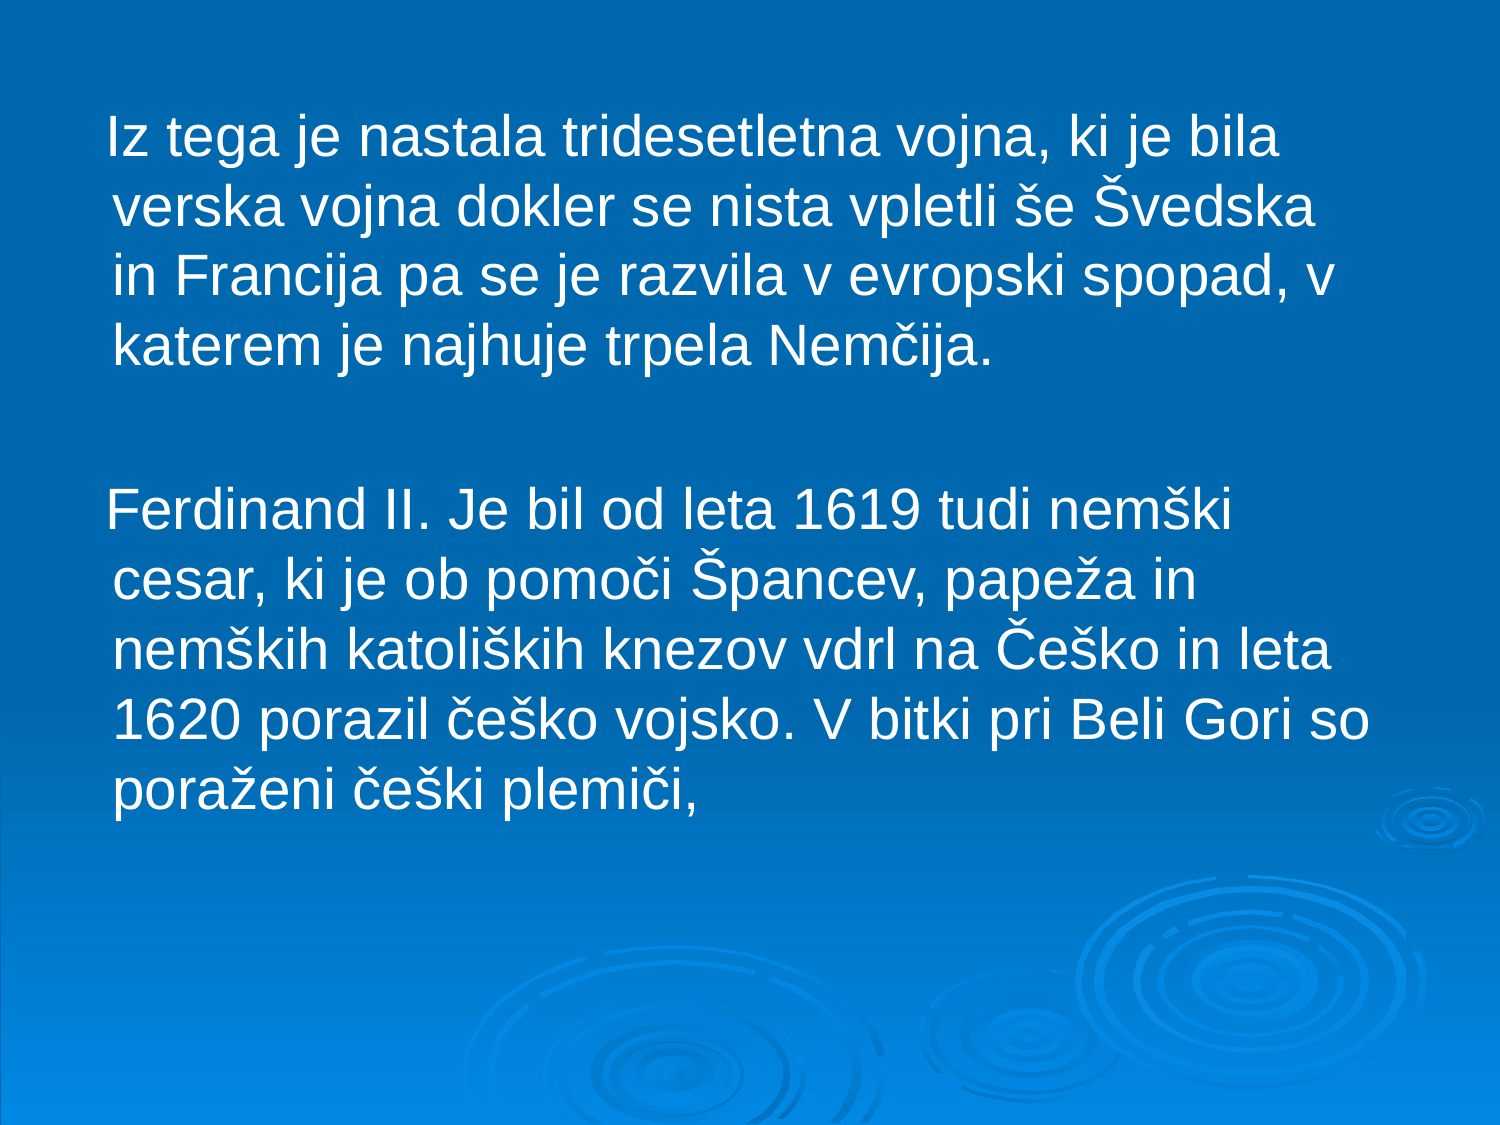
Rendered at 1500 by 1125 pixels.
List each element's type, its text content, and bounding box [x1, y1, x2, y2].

list Iz tega je nastala tridesetletna vojna, ki je bila verska vojna dokler se nista vpletli še Švedska in Francija pa se je razvila v evropski spopad, v katerem je najhuje trpela Nemčija. Ferdinand II. Je bil od leta 1619 tudi nemški cesar, ki je ob pomoči Špancev, papeža in nemških katoliških knezov vdrl na Češko in leta 1620 porazil češko vojsko. V bitki pri Beli Gori so poraženi češki plemiči, [41, 90, 1392, 904]
